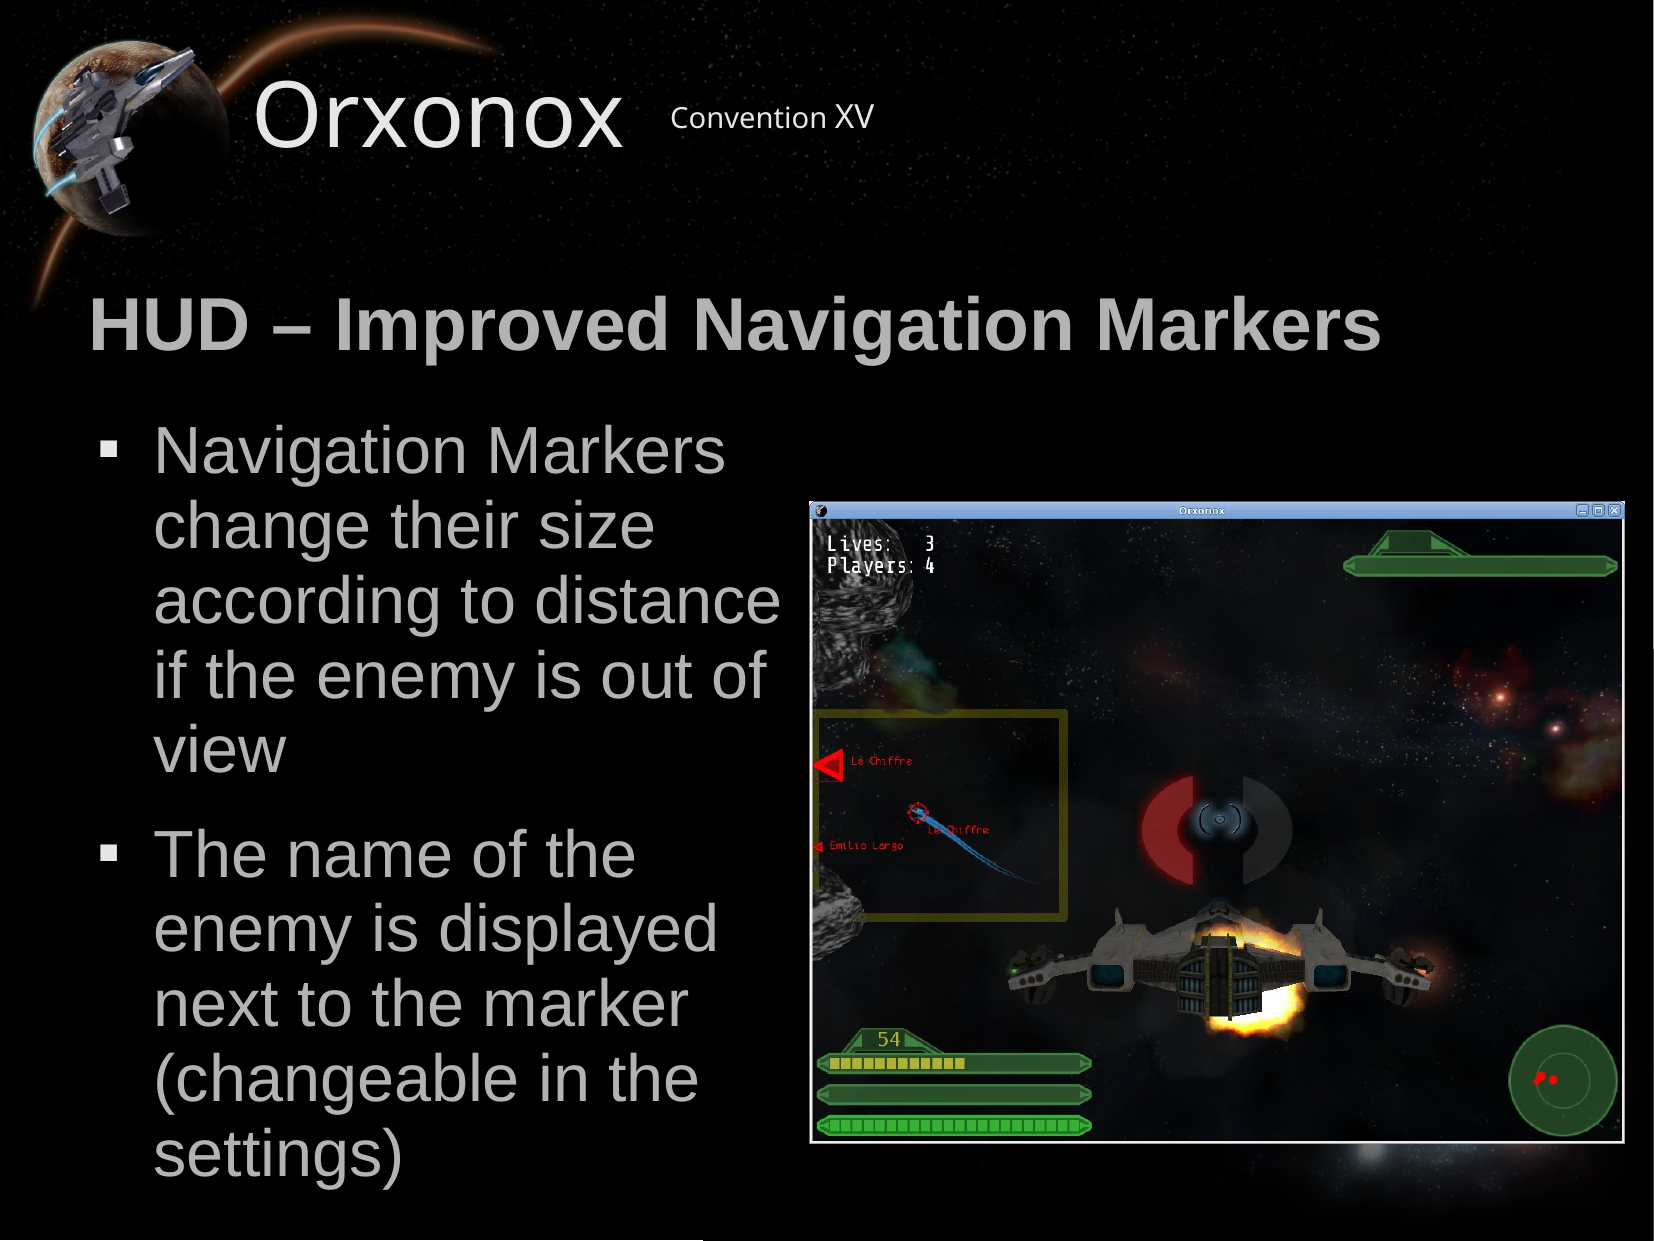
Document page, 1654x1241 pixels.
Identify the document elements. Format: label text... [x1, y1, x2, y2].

list Navigation Markers change their size according to distance if the enemy is out of view The name of the enemy is displayed next to the marker (changeable in the settings) [82, 413, 809, 1232]
picture [0, 0, 1607, 443]
title HUD – Improved Navigation Markers [88, 265, 1577, 384]
picture [703, 501, 1654, 1241]
